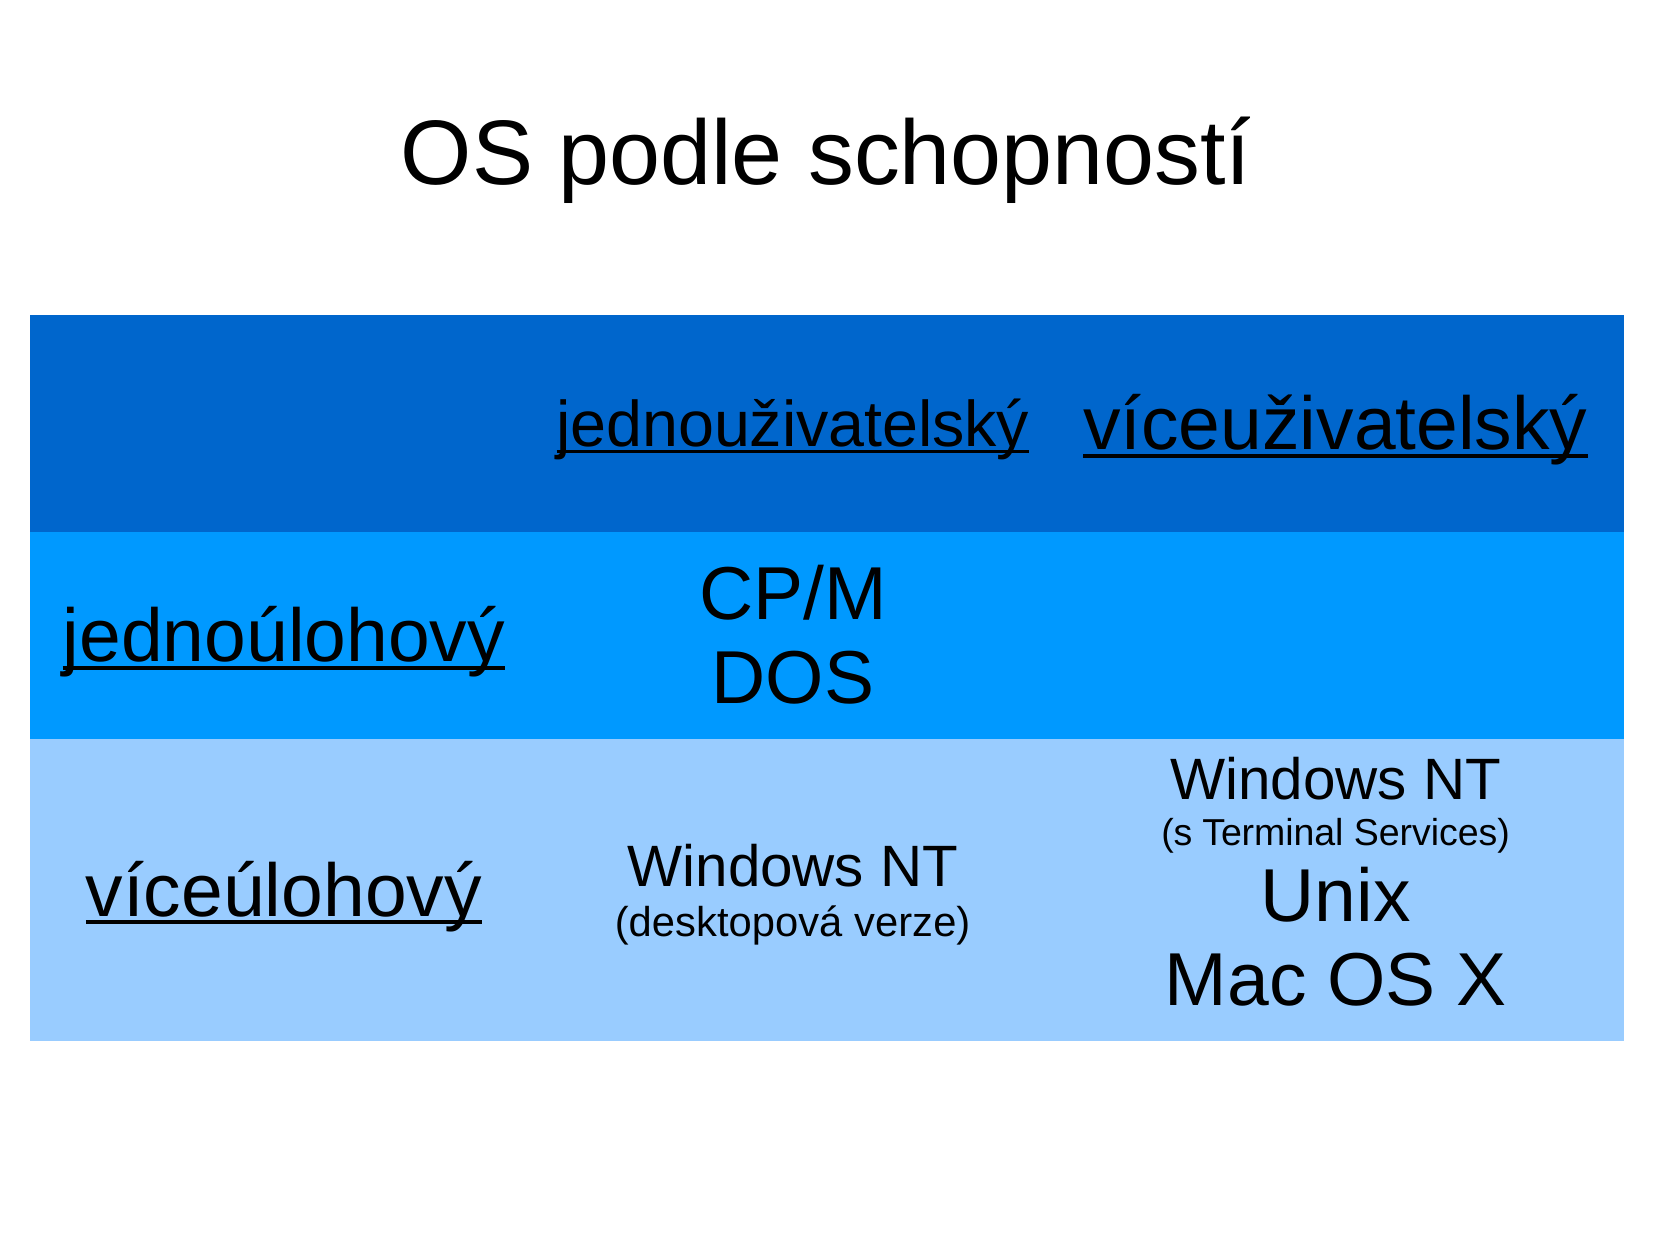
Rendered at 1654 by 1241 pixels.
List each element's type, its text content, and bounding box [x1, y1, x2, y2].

table_header [30, 315, 538, 532]
table_cell víceúlohový [30, 739, 538, 1041]
table_cell Windows NT (s Terminal Services) Unix Mac OS X [1047, 739, 1624, 1041]
table_cell CP/M DOS [538, 532, 1047, 739]
table_header jednouživatelský [538, 315, 1047, 532]
title OS podle schopností [82, 56, 1571, 250]
table_cell Windows NT (desktopová verze) [538, 739, 1047, 1041]
table_header víceuživatelský [1047, 315, 1624, 532]
table_cell [1047, 532, 1624, 739]
table_cell jednoúlohový [30, 532, 538, 739]
